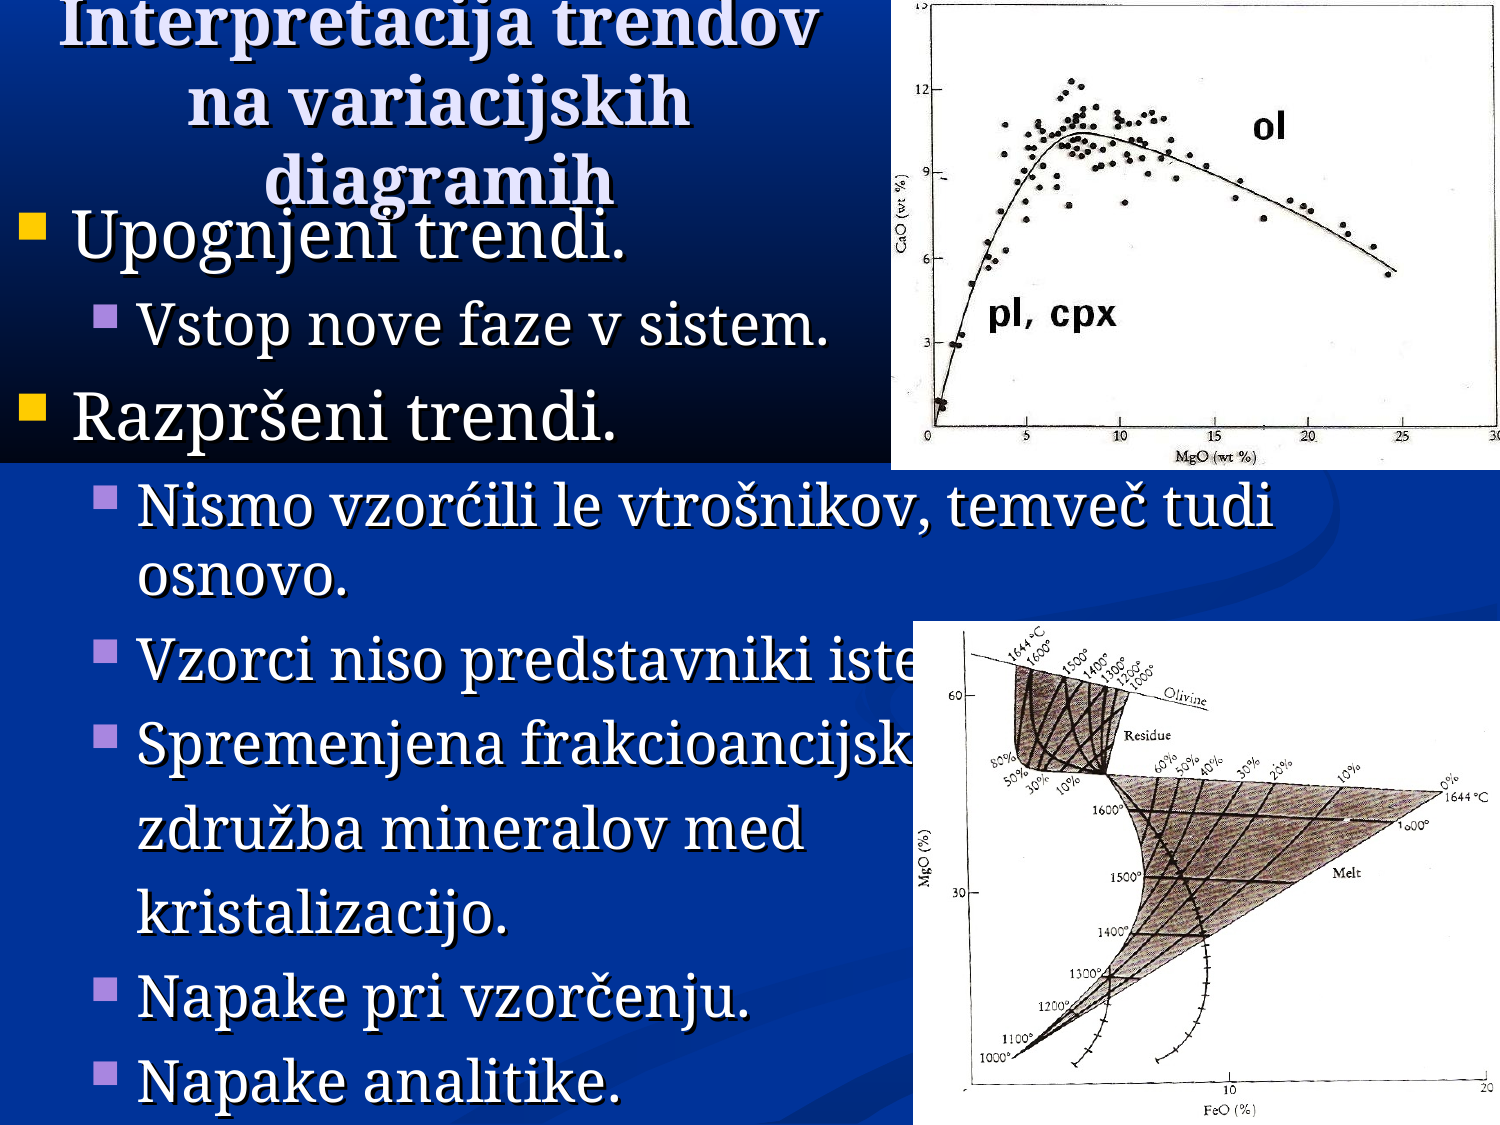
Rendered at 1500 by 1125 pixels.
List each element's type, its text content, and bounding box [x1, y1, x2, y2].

list Upognjeni trendi. Vstop nove faze v sistem. Razpršeni trendi. Nismo vzorćili le vtrošnikov, temveč tudi osnovo. Vzorci niso predstavniki iste magme. Spremenjena frakcioancijska združba mineralov med kristalizacijo. Napake pri vzorčenju. Napake analitike. Računalniško modeliranje. [0, 184, 1483, 1125]
picture [913, 621, 1500, 1125]
title Interpretacija trendov na variacijskih diagramih [0, 0, 880, 184]
picture [891, 0, 1500, 470]
